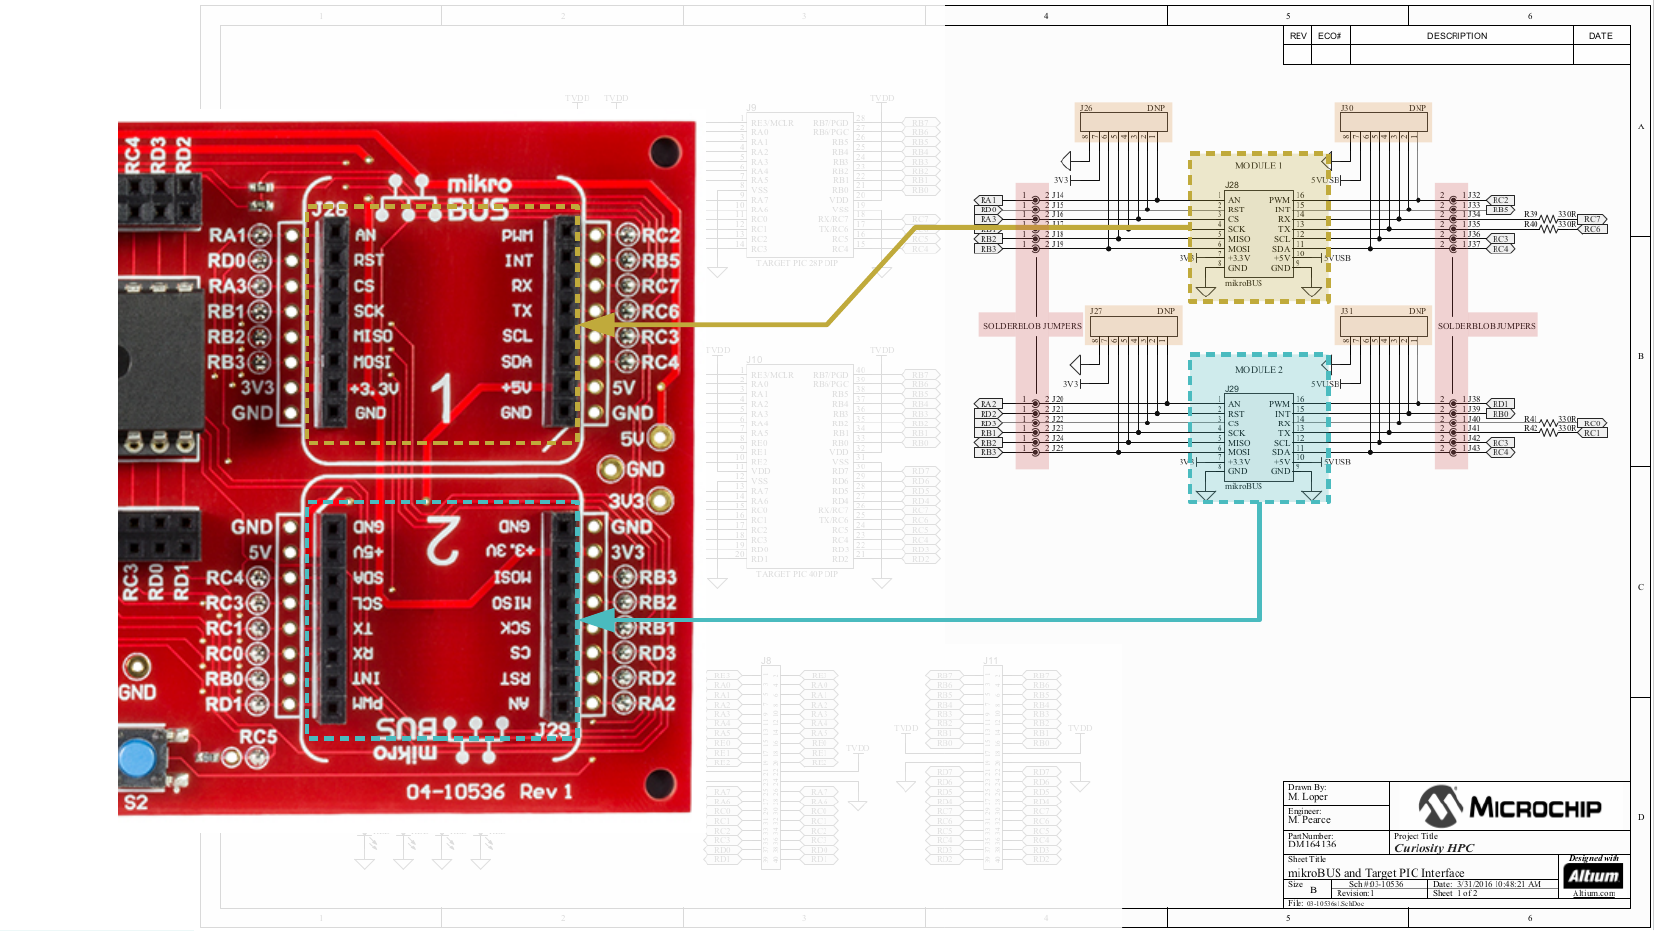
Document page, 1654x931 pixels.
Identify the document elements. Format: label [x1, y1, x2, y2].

text_box [1334, 305, 1433, 346]
text_box [1190, 153, 1329, 302]
text_box [0, 0, 1123, 931]
picture [118, 109, 709, 833]
text_box [1334, 102, 1433, 143]
text_box [709, 230, 945, 618]
text_box [1190, 354, 1329, 502]
picture [945, 0, 1654, 931]
text_box [1074, 102, 1173, 143]
text_box [978, 182, 1183, 470]
text_box [1434, 182, 1538, 470]
